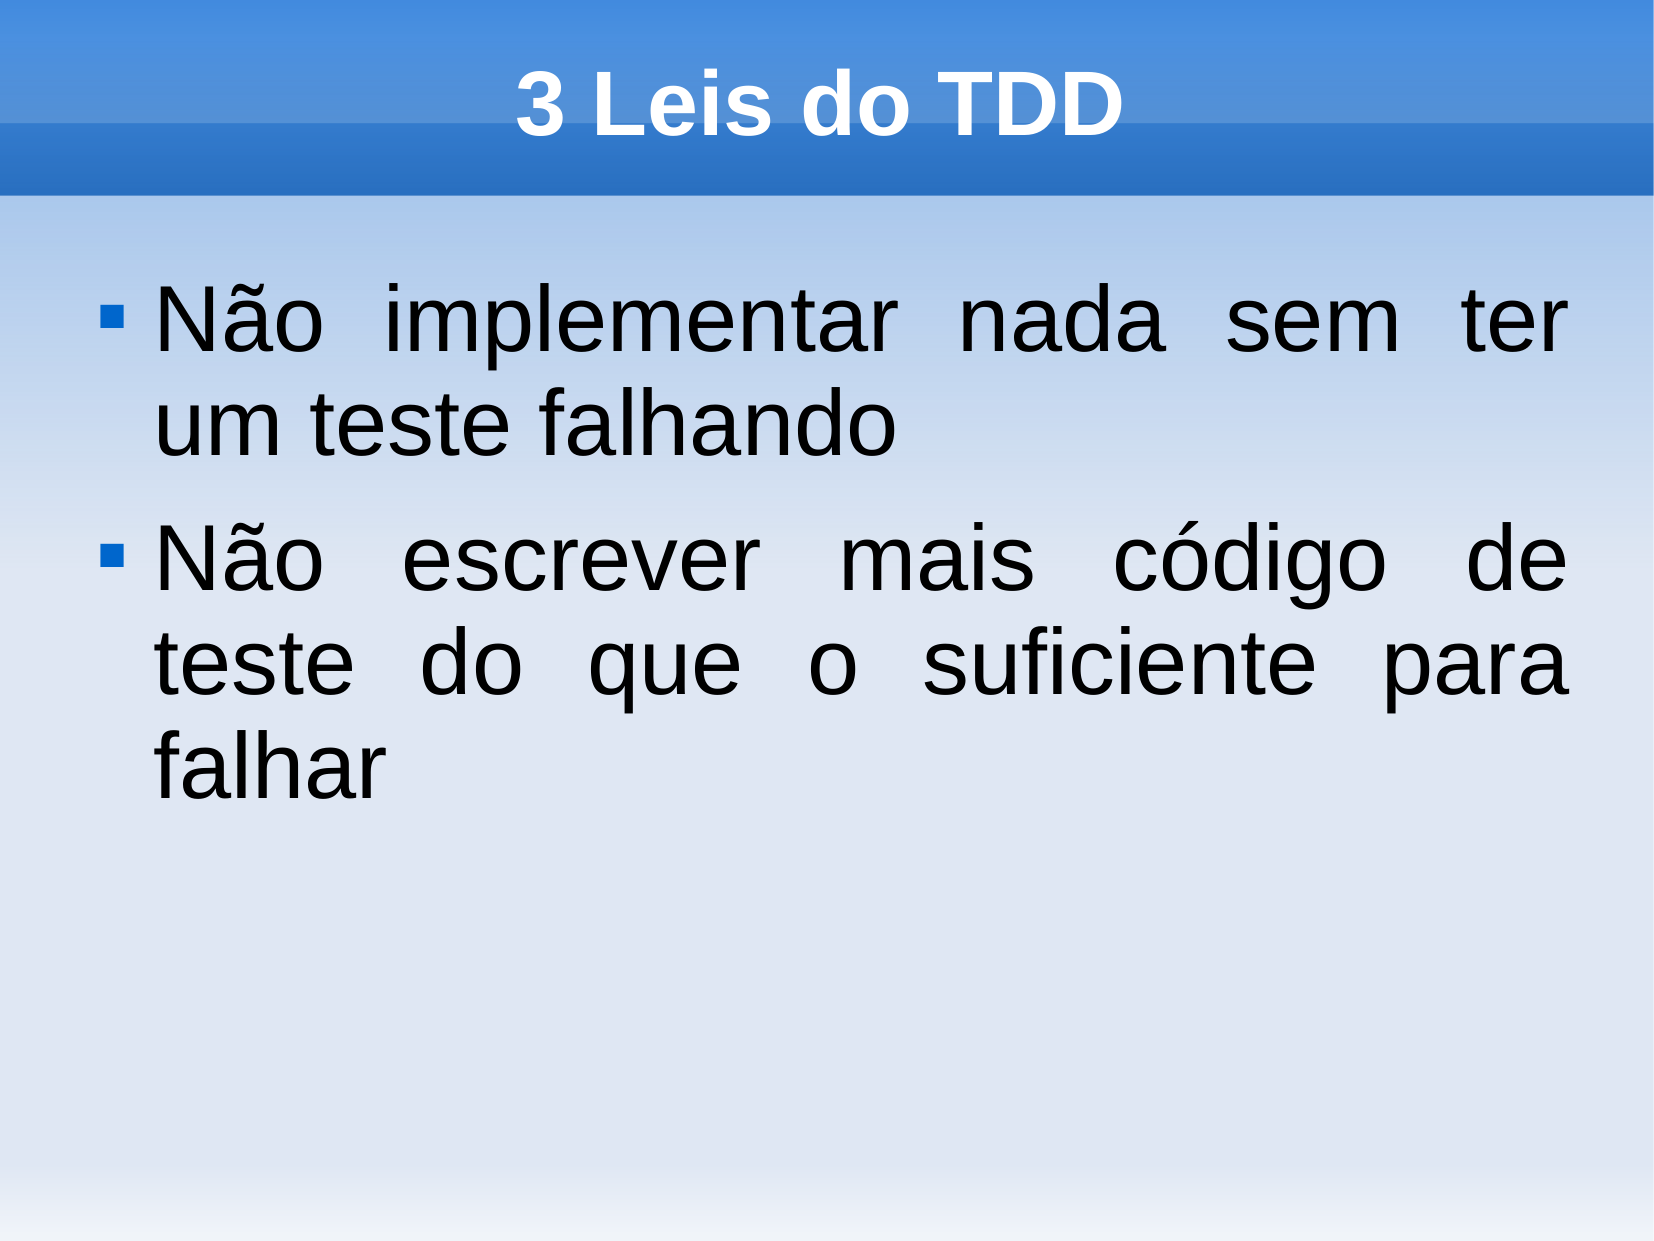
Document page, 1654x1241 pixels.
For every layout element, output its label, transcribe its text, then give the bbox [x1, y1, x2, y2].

picture [0, 0, 1654, 1241]
title 3 Leis do TDD [76, 7, 1565, 200]
list Não implementar nada sem ter um teste falhando Não escrever mais código de teste do que o suficiente para falhar [82, 266, 1571, 1071]
